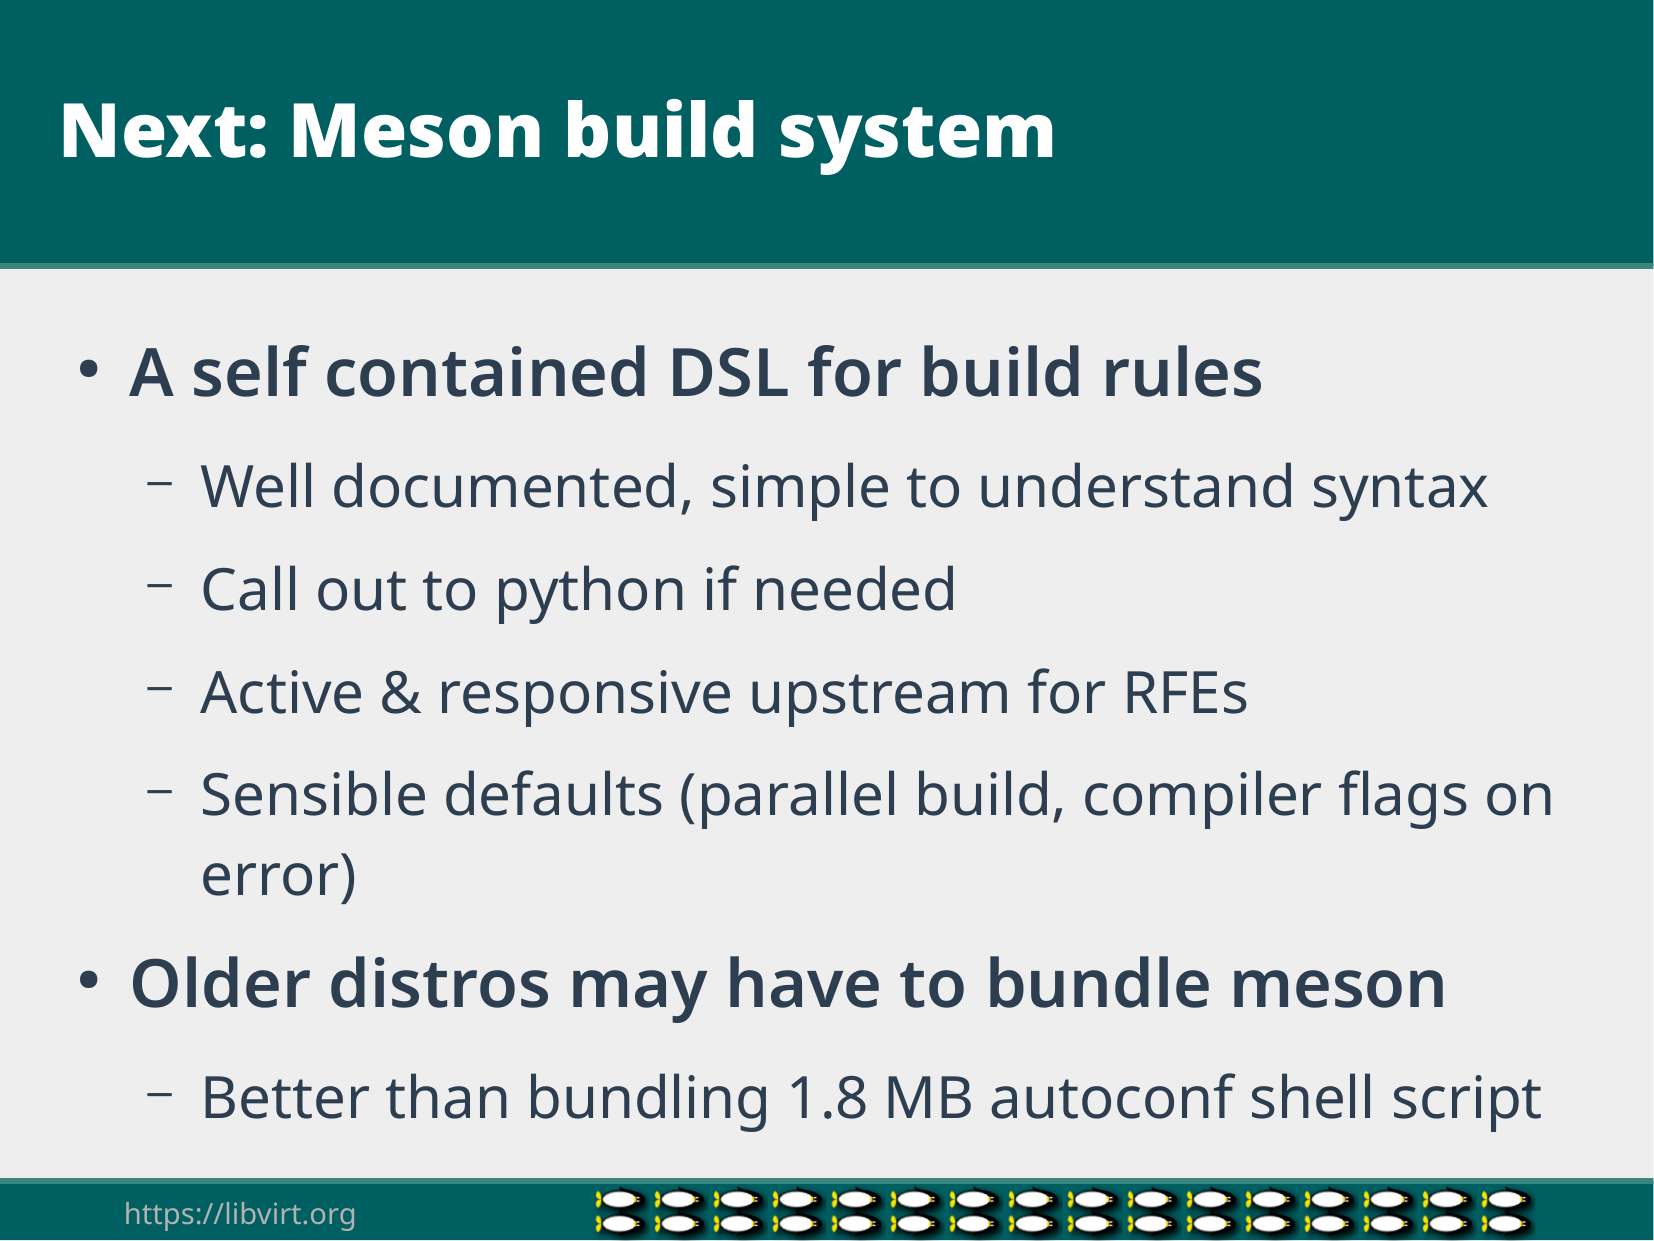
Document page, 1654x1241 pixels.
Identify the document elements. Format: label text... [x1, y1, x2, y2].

text_box [590, 1181, 1536, 1241]
list A self contained DSL for build rules Well documented, simple to understand syntax Call out to python if needed Active & responsive upstream for RFEs Sensible defaults (parallel build, compiler flags on error) Older distros may have to bundle meson Better than bundling 1.8 MB autoconf shell script [59, 324, 1595, 1152]
title Next: Meson build system [59, 49, 1595, 207]
